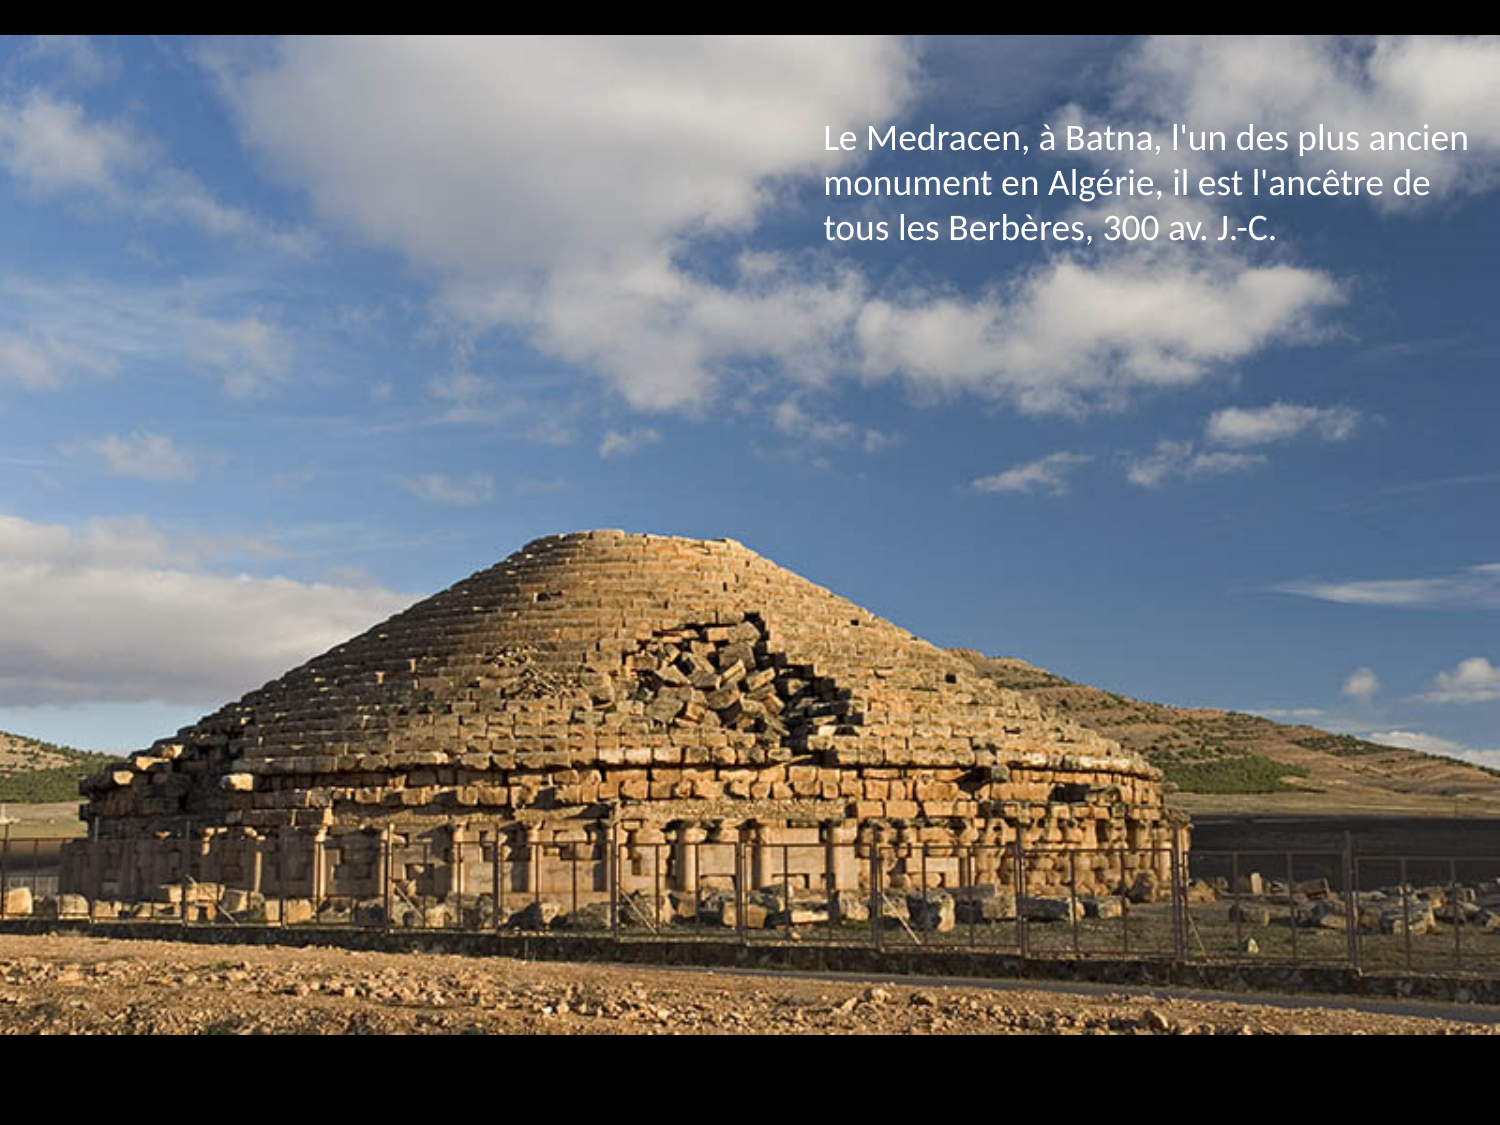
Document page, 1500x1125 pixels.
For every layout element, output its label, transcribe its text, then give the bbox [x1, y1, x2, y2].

text_box Le Medracen, à Batna, l'un des plus ancien monument en Algérie, il est l'ancêtre de tous les Berbères, 300 av. J.-C. [808, 105, 1500, 256]
picture [0, 35, 1500, 1035]
